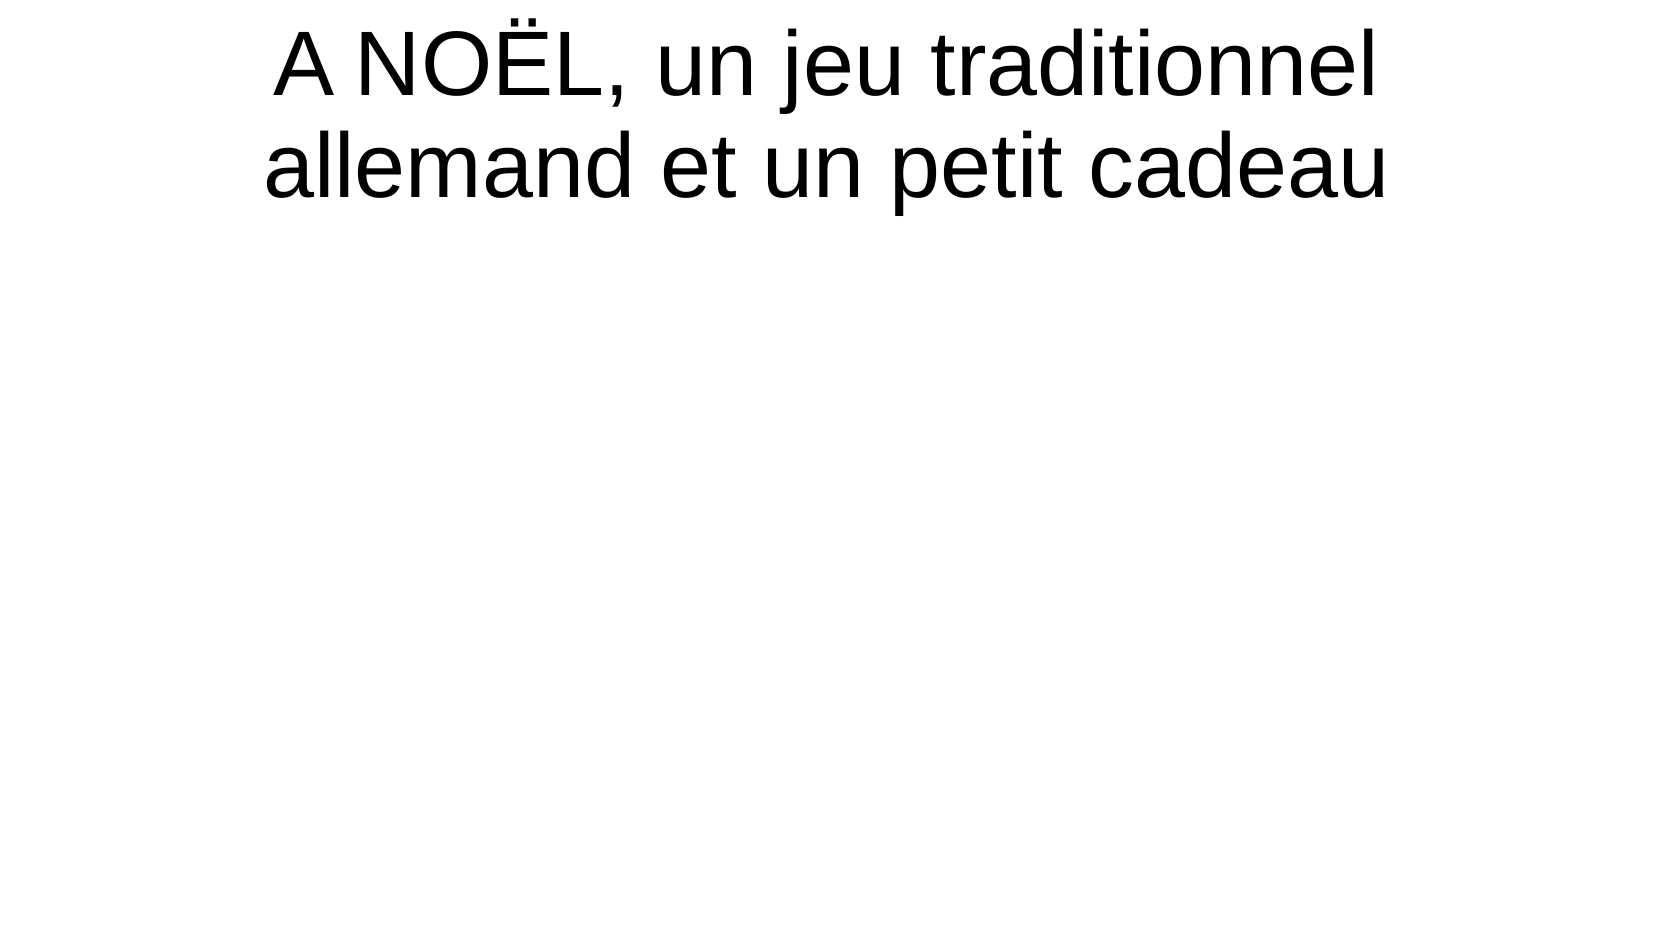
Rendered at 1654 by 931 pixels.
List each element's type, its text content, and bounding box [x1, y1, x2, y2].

title A NOËL, un jeu traditionnel allemand et un petit cadeau [82, 12, 1571, 218]
